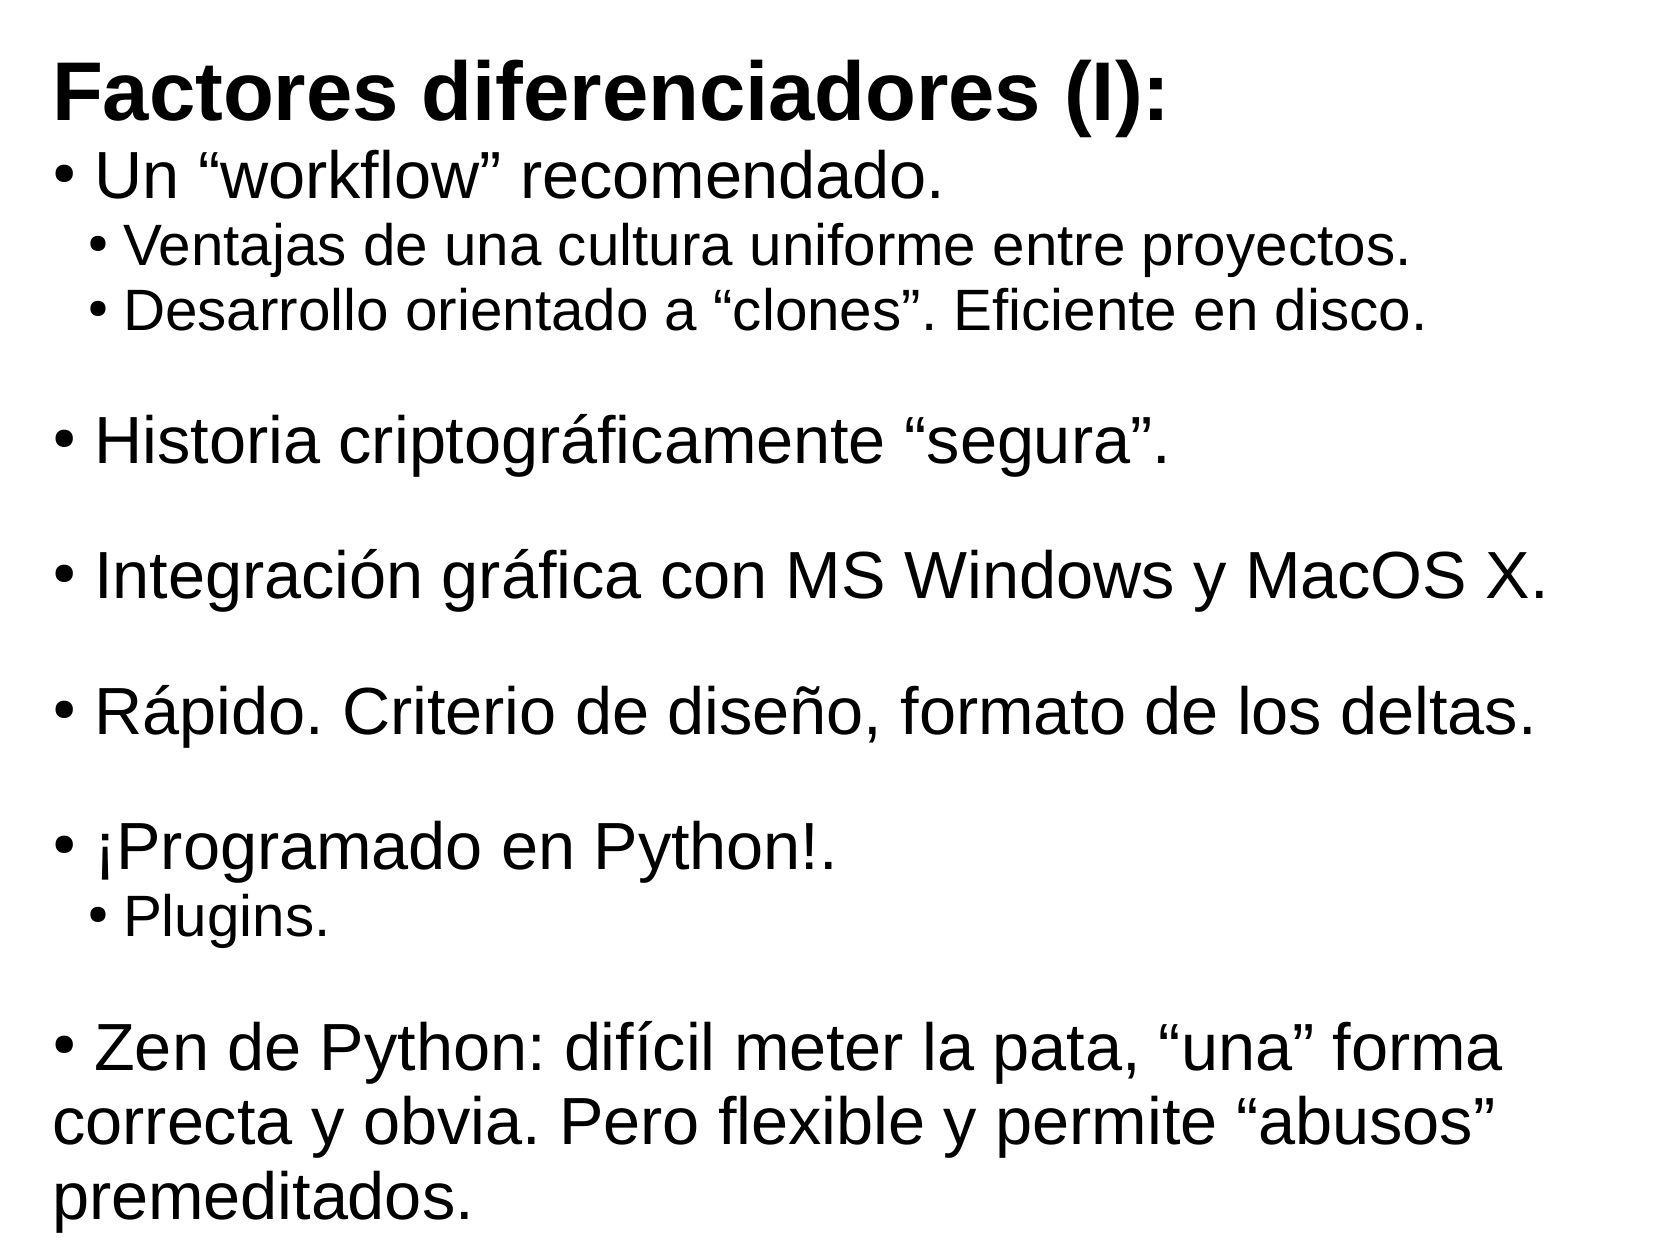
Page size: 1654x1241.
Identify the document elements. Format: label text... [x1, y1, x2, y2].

text_box Factores diferenciadores (I): Un “workflow” recomendado. Ventajas de una cultura uniforme entre proyectos. Desarrollo orientado a “clones”. Eficiente en disco. Historia criptográficamente “segura”. Integración gráfica con MS Windows y MacOS X. Rápido. Criterio de diseño, formato de los deltas. ¡Programado en Python!. Plugins. Zen de Python: difícil meter la pata, “una” forma correcta y obvia. Pero flexible y permite “abusos” premeditados. [37, 37, 1613, 1241]
